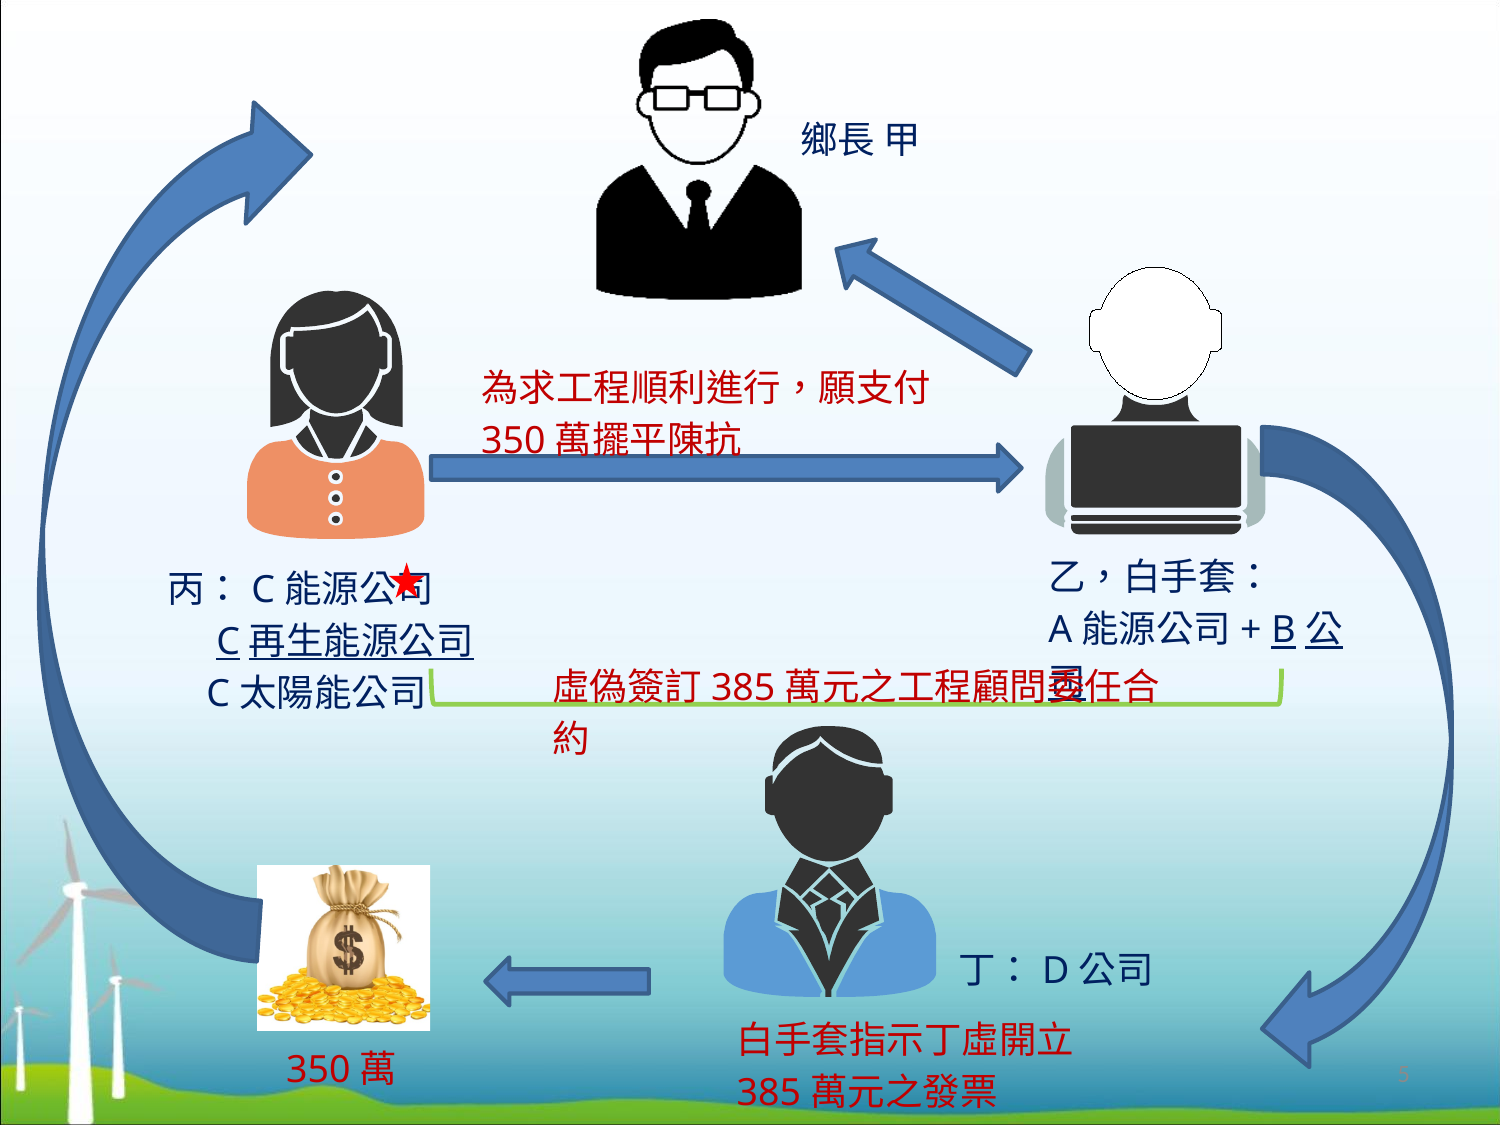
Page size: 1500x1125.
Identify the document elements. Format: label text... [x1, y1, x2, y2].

text_box [777, 887, 880, 997]
text_box [38, 102, 312, 962]
text_box [1242, 427, 1452, 1068]
text_box [802, 891, 823, 910]
text_box [388, 562, 425, 598]
text_box [1071, 425, 1242, 508]
picture [0, 0, 1500, 1125]
text_box [836, 891, 855, 912]
text_box [1111, 394, 1200, 422]
text_box [813, 873, 845, 946]
text_box [295, 425, 324, 458]
text_box [785, 857, 874, 897]
text_box 為求工程順利進行，願支付350萬擺平陳抗 [466, 349, 975, 469]
text_box [247, 439, 425, 539]
text_box 白手套指示丁虛開立385萬元之發票 [721, 1001, 1130, 1121]
text_box 丁：D公司 [943, 931, 1204, 999]
text_box [431, 444, 1022, 492]
text_box [836, 239, 1031, 376]
text_box [1071, 515, 1242, 521]
text_box 鄉長 甲 [785, 101, 1058, 169]
text_box [350, 425, 378, 458]
text_box [765, 768, 893, 862]
text_box 虛偽簽訂385萬元之工程顧問委任合約 [537, 648, 1199, 768]
text_box 乙，白手套： A能源公司+ B公司 [1033, 538, 1377, 710]
text_box [1071, 523, 1242, 535]
text_box [270, 290, 403, 459]
text_box [485, 957, 649, 1006]
text_box 丙：C能源公司 C再生能源公司 C太陽能公司 [152, 550, 538, 722]
text_box [1045, 438, 1068, 528]
text_box [723, 889, 823, 997]
text_box [1089, 267, 1222, 400]
text_box 350萬 [271, 1031, 419, 1098]
text_box [836, 888, 937, 997]
